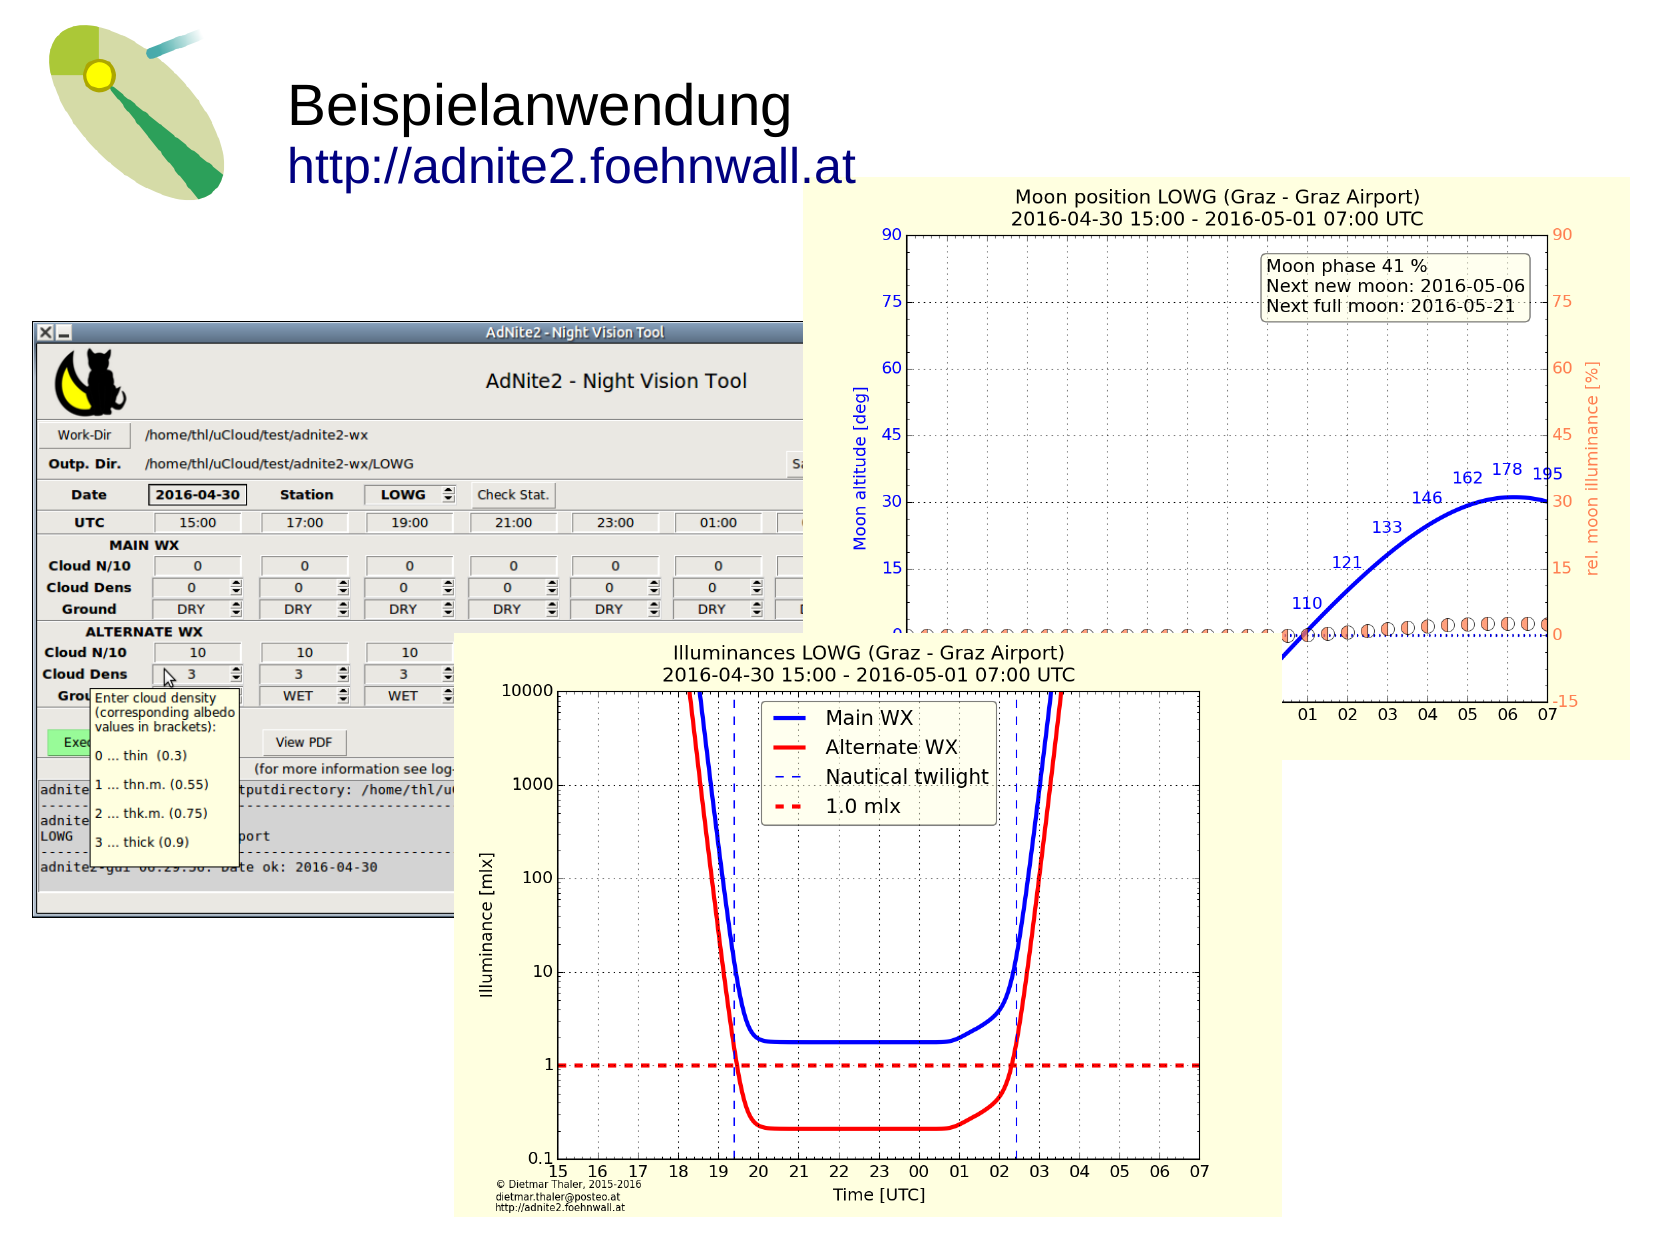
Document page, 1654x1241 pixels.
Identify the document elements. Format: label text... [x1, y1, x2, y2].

picture [32, 177, 1630, 1217]
title Beispielanwendung http://adnite2.foehnwall.at [287, 50, 1032, 216]
picture [47, 23, 225, 201]
